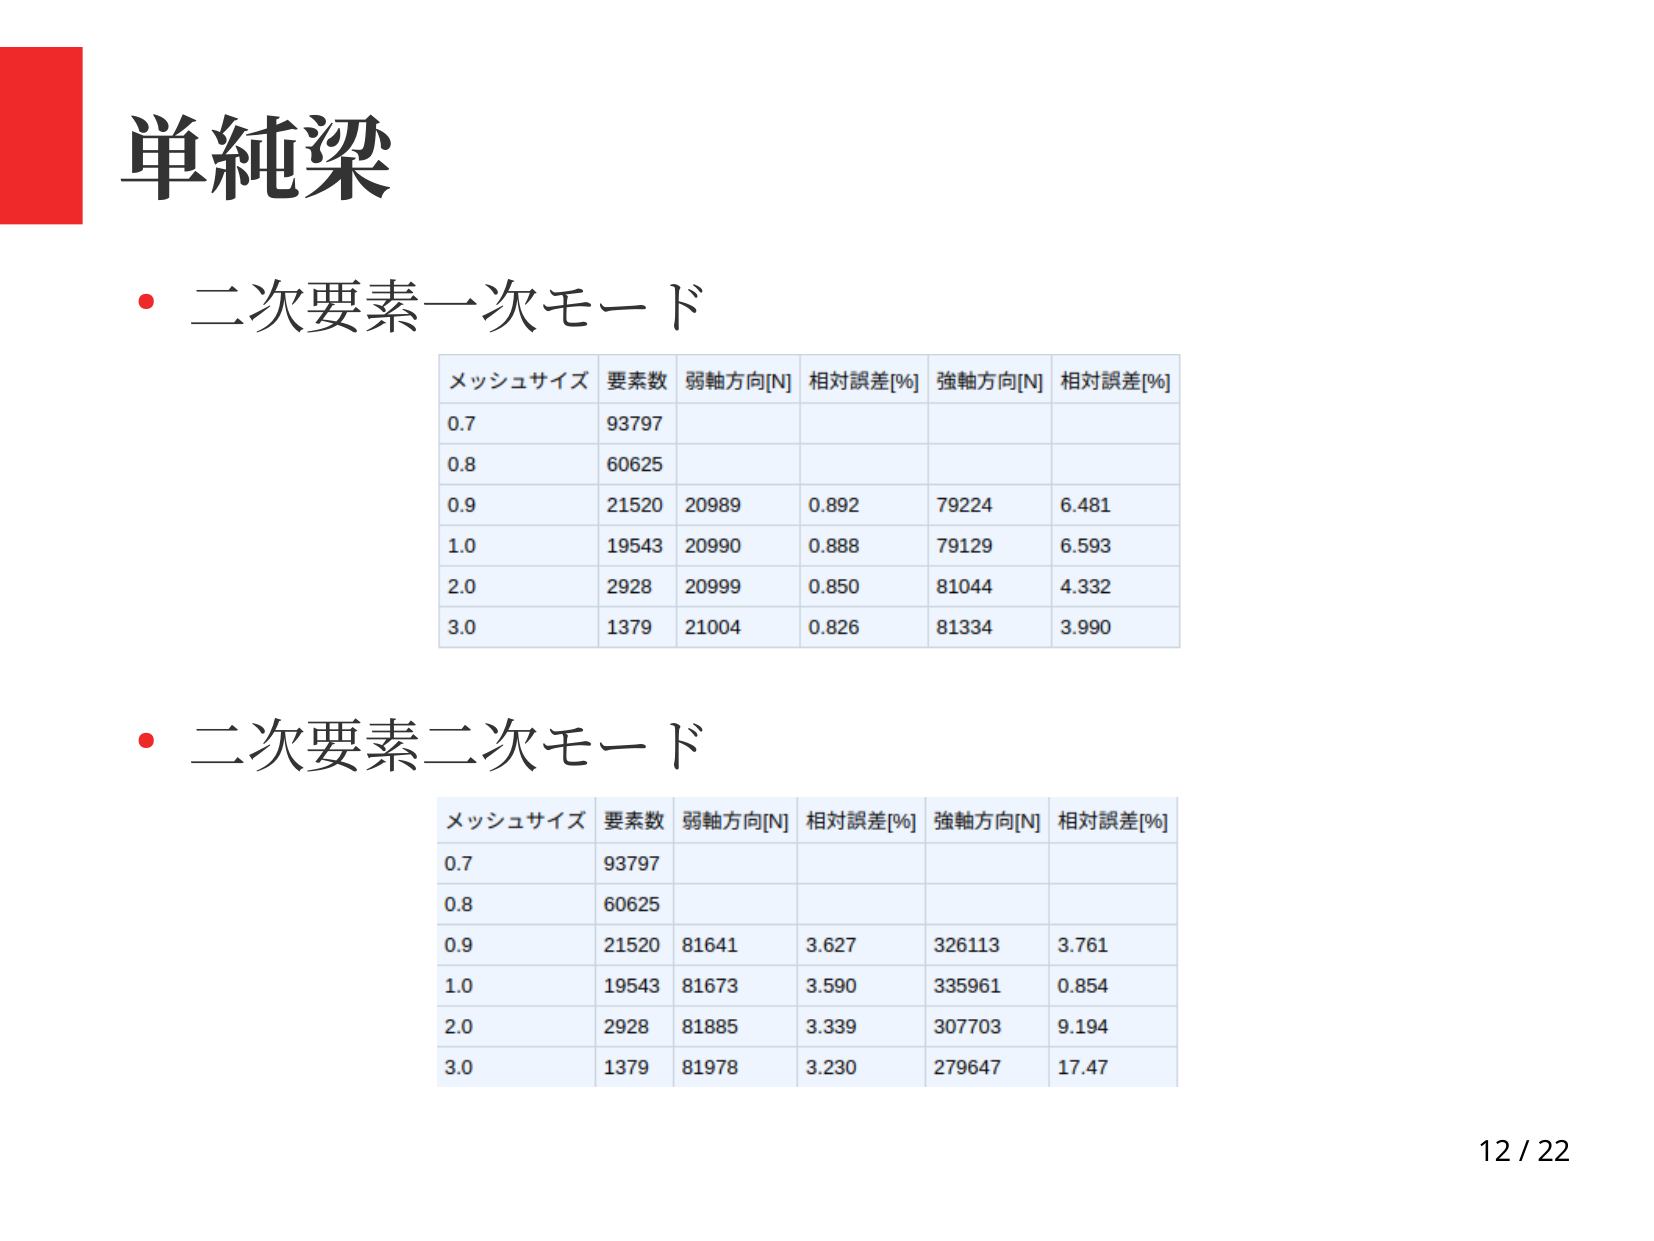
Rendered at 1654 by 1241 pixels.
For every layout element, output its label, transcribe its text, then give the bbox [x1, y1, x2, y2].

picture [437, 354, 1184, 650]
picture [437, 797, 1183, 1087]
list 二次要素一次モード 二次要素二次モード [118, 261, 1536, 981]
title 単純梁 [118, 49, 1571, 257]
